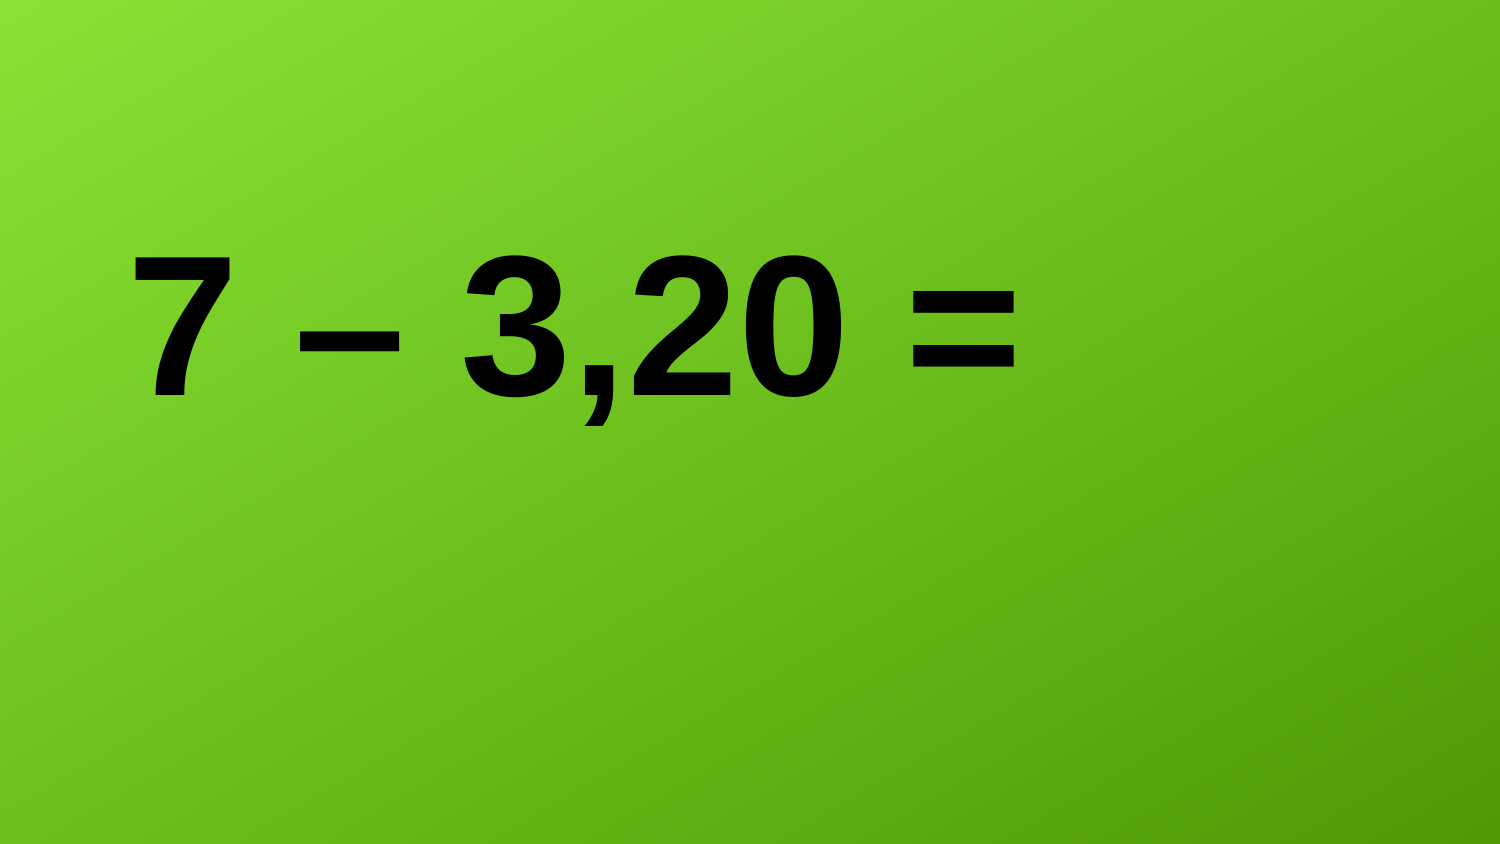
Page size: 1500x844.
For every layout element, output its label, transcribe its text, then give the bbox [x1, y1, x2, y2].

title 7 – 3,20 = [112, 259, 1388, 450]
